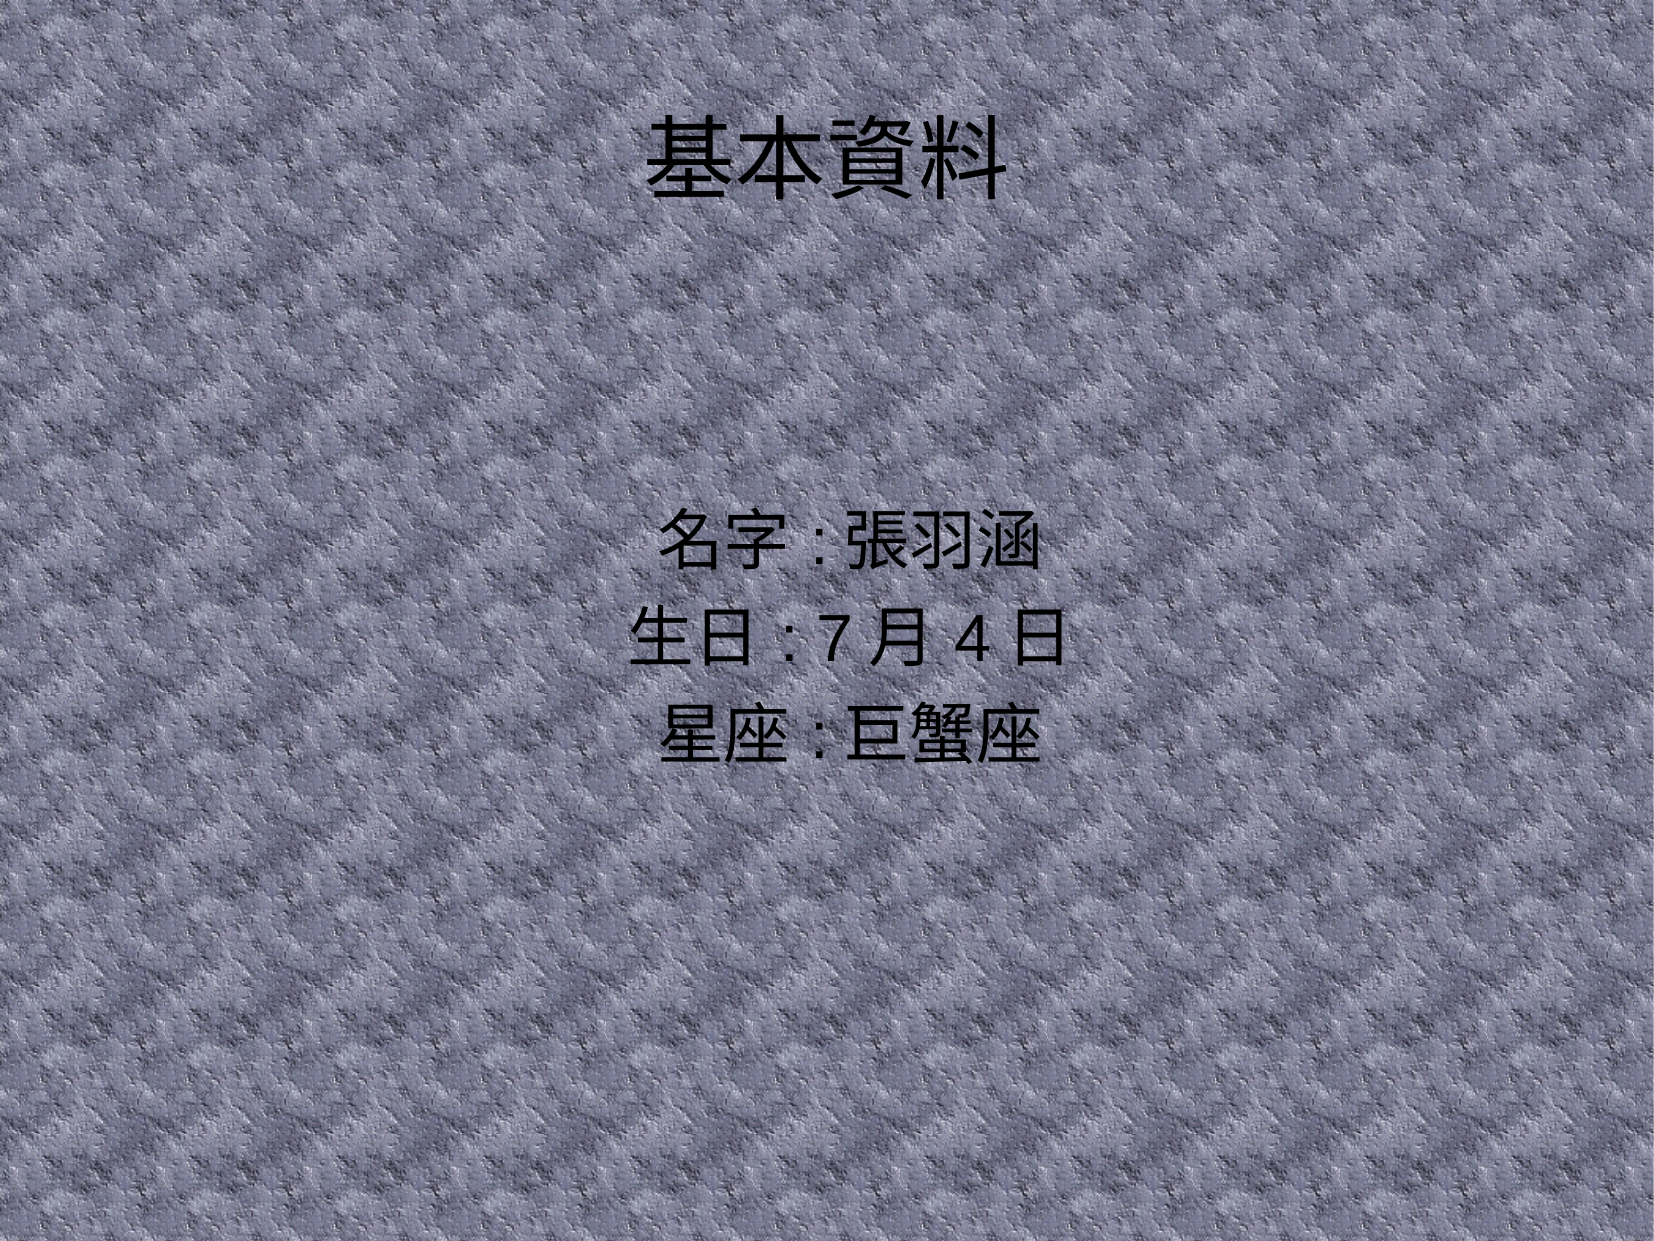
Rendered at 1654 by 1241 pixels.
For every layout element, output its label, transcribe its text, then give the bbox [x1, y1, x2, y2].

title 基本資料 [82, 49, 1571, 257]
picture [0, 0, 1654, 1241]
subtitle 名字:張羽涵 生日: 7月4日 星座:巨蟹座 [106, 272, 1595, 993]
